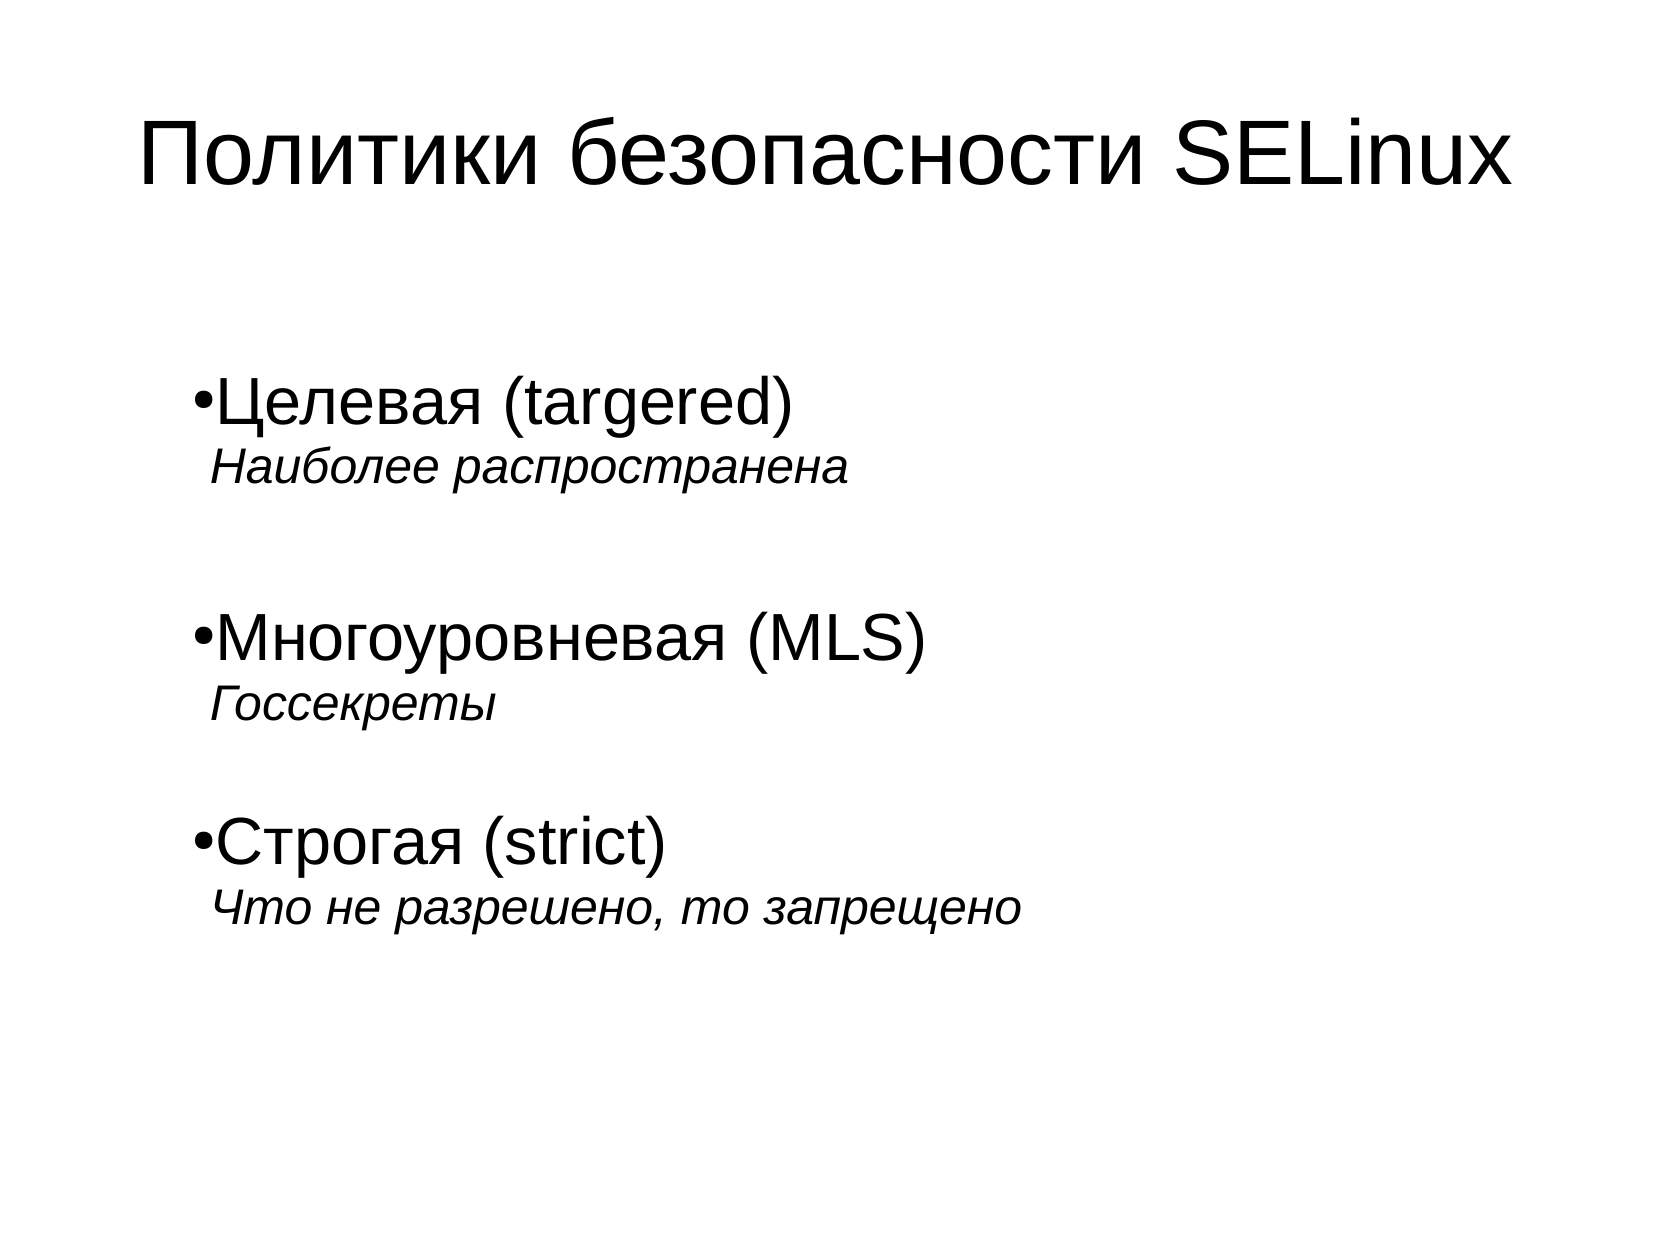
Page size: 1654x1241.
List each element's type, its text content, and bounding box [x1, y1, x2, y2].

text_box Строгая (strict) Что не разрешено, то запрещено [177, 797, 1042, 943]
text_box Многоуровневая (MLS) Госсекреты [177, 592, 949, 739]
title Политики безопасности SELinux [82, 56, 1571, 250]
text_box Целевая (targered) Наиболее распространена [177, 356, 867, 502]
